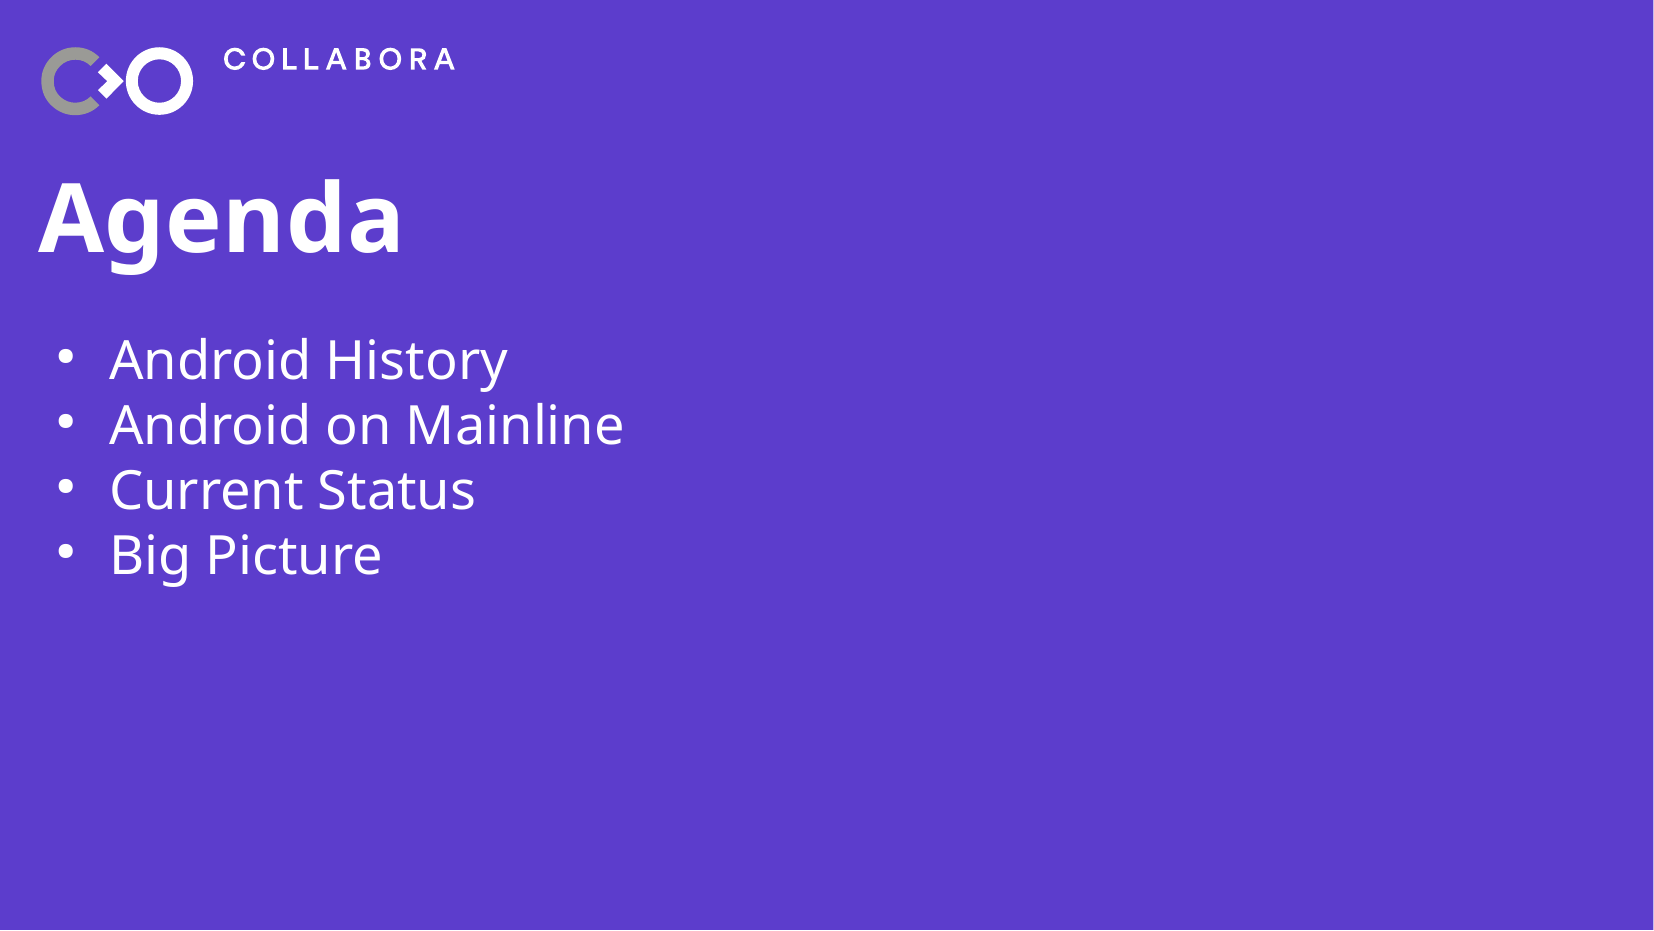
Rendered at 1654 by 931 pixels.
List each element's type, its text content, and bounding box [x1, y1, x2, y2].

list Android History Android on Mainline Current Status Big Picture [38, 325, 1614, 613]
title Agenda [38, 156, 1614, 213]
